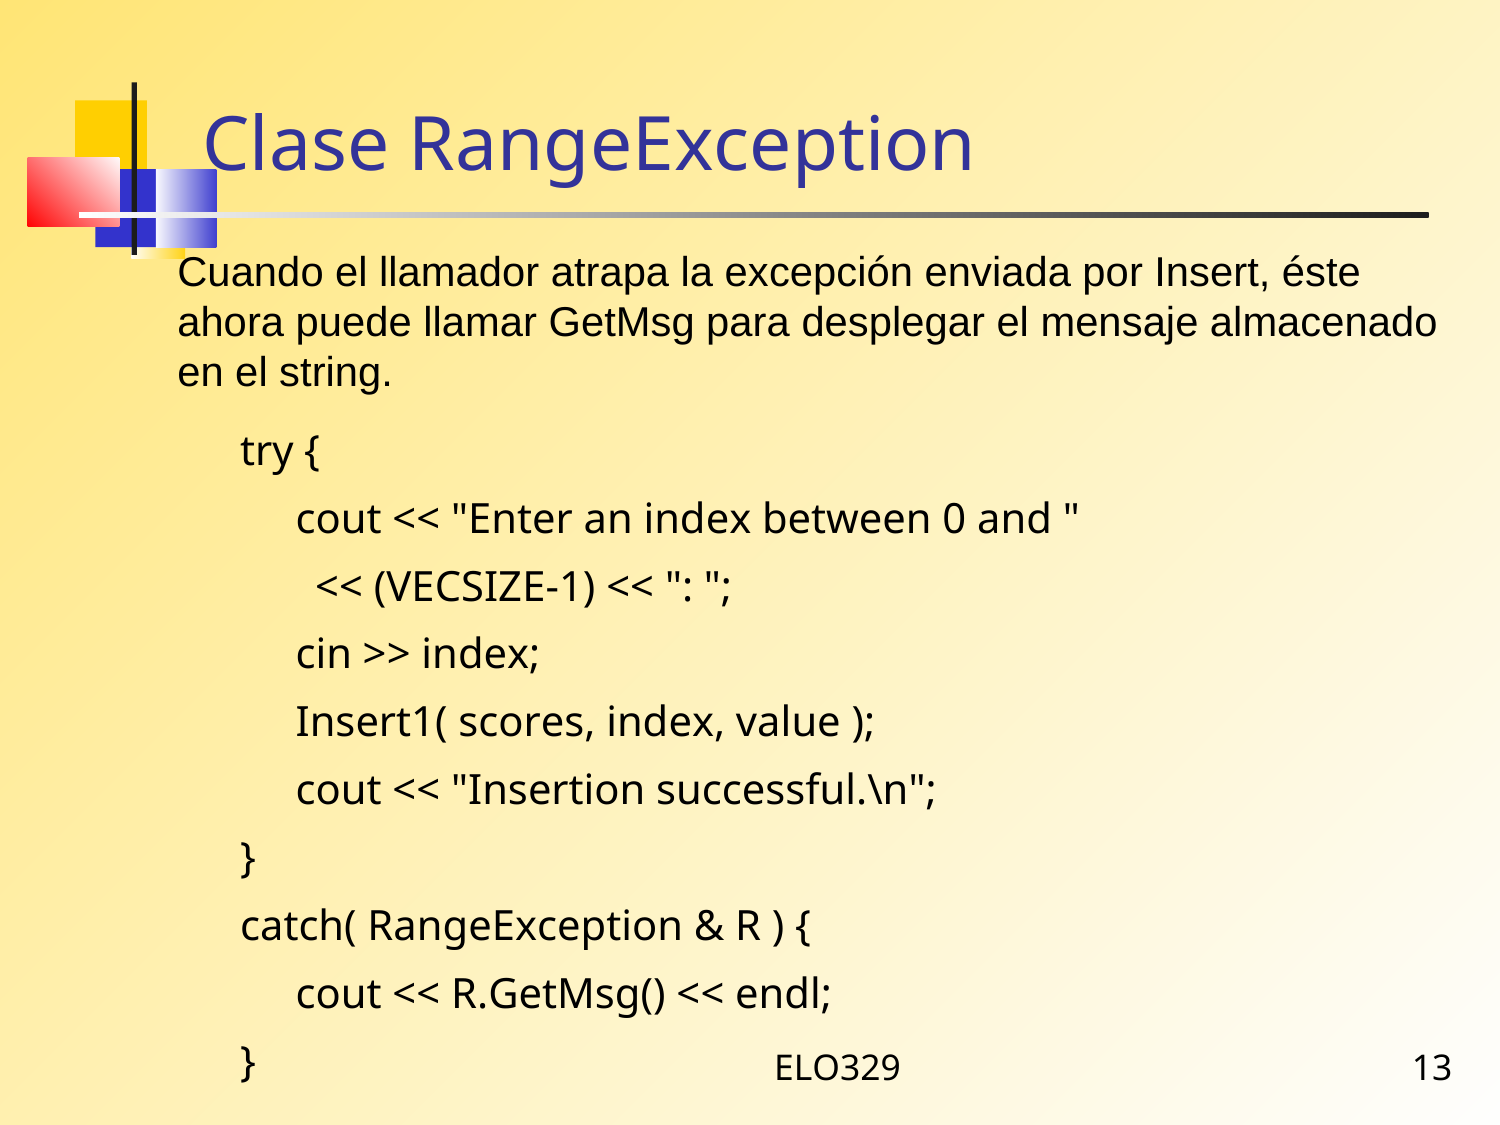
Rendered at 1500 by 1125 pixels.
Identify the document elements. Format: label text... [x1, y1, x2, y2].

text_box Cuando el llamador atrapa la excepción enviada por Insert, éste ahora puede llamar GetMsg para desplegar el mensaje almacenado en el string. [162, 237, 1476, 403]
list try { cout << "Enter an index between 0 and " << (VECSIZE-1) << ": "; cin >> index; Insert1( scores, index, value ); cout << "Insertion successful.\n"; } catch( RangeException & R ) { cout << R.GetMsg() << endl; } [225, 412, 1450, 1028]
title Clase RangeException [187, 37, 1466, 201]
